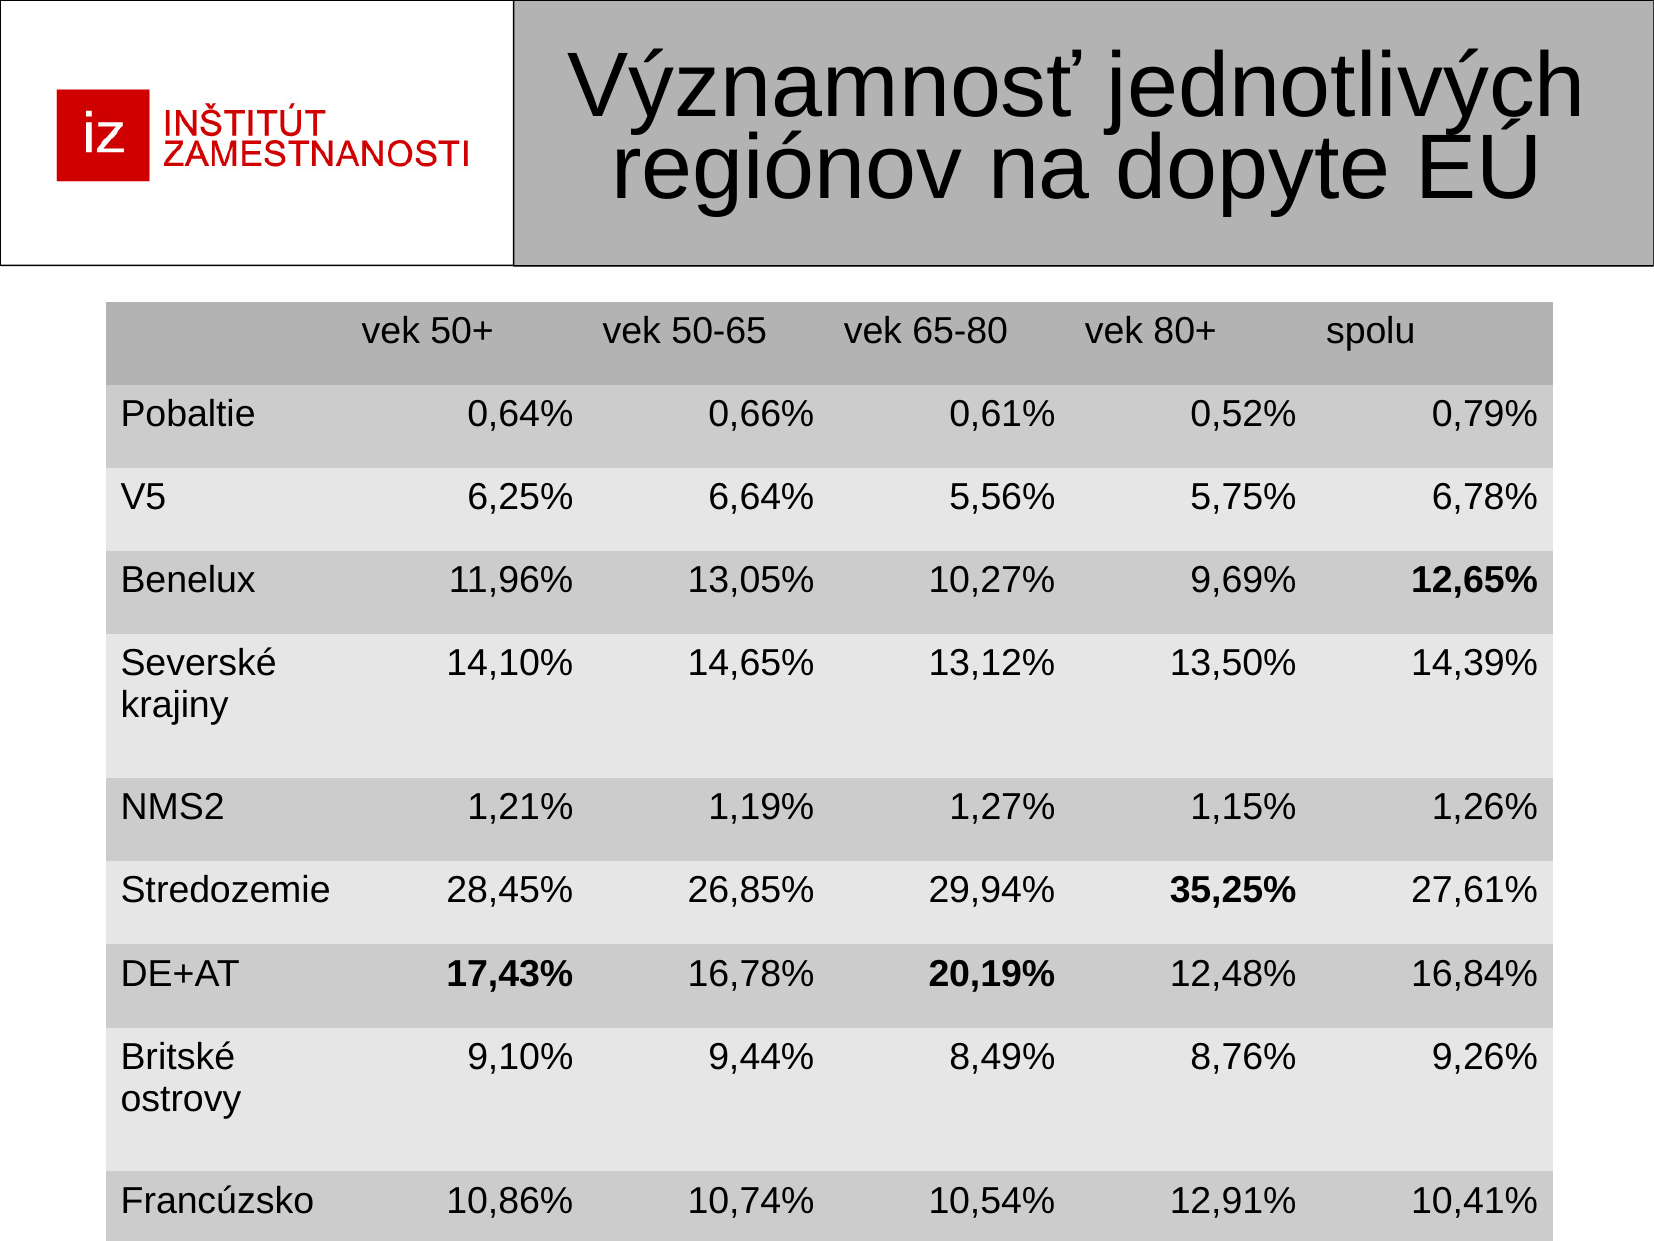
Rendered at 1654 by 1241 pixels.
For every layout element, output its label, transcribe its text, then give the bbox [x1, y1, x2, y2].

table_header [106, 302, 347, 385]
table_cell 9,69% [1070, 551, 1311, 634]
table_cell 27,61% [1311, 861, 1553, 944]
table_cell 9,10% [347, 1028, 588, 1171]
table_cell 0,64% [347, 385, 588, 468]
table_header vek 80+ [1070, 302, 1311, 385]
table_cell V5 [106, 468, 347, 551]
table_cell 6,64% [588, 468, 829, 551]
table_header vek 65-80 [829, 302, 1070, 385]
table_cell 12,48% [1070, 944, 1311, 1028]
table_cell NMS2 [106, 778, 347, 861]
table_cell 28,45% [347, 861, 588, 944]
table_cell Francúzsko [106, 1171, 347, 1241]
table_cell 13,50% [1070, 634, 1311, 778]
table_cell 26,85% [588, 861, 829, 944]
table_cell 12,91% [1070, 1171, 1311, 1241]
table_cell 1,21% [347, 778, 588, 861]
table_header vek 50+ [347, 302, 588, 385]
table_cell 14,65% [588, 634, 829, 778]
table_cell 5,56% [829, 468, 1070, 551]
table_cell 10,74% [588, 1171, 829, 1241]
table_cell 16,84% [1311, 944, 1553, 1028]
table_cell 10,41% [1311, 1171, 1553, 1241]
table_cell 8,76% [1070, 1028, 1311, 1171]
title Významnosť jednotlivých regiónov na dopyte EÚ [501, 29, 1654, 237]
table_cell 13,05% [588, 551, 829, 634]
table_cell 1,15% [1070, 778, 1311, 861]
table_cell 13,12% [829, 634, 1070, 778]
table_cell 10,86% [347, 1171, 588, 1241]
table_cell 20,19% [829, 944, 1070, 1028]
table_cell 10,27% [829, 551, 1070, 634]
table_cell 10,54% [829, 1171, 1070, 1241]
table_cell 0,66% [588, 385, 829, 468]
table_cell 16,78% [588, 944, 829, 1028]
table_cell 6,25% [347, 468, 588, 551]
table_cell DE+AT [106, 944, 347, 1028]
table_cell 14,10% [347, 634, 588, 778]
table_cell 17,43% [347, 944, 588, 1028]
table_cell Stredozemie [106, 861, 347, 944]
table_cell Britské ostrovy [106, 1028, 347, 1171]
table_cell Pobaltie [106, 385, 347, 468]
picture [5, 8, 512, 257]
table_cell Benelux [106, 551, 347, 634]
table_cell 0,79% [1311, 385, 1553, 468]
table_cell 0,52% [1070, 385, 1311, 468]
table_cell 1,26% [1311, 778, 1553, 861]
table_cell Severské krajiny [106, 634, 347, 778]
table_cell 1,19% [588, 778, 829, 861]
table_header vek 50-65 [588, 302, 829, 385]
table_header spolu [1311, 302, 1553, 385]
table_cell 6,78% [1311, 468, 1553, 551]
table_cell 0,61% [829, 385, 1070, 468]
table_cell 11,96% [347, 551, 588, 634]
table_cell 12,65% [1311, 551, 1553, 634]
table_cell 8,49% [829, 1028, 1070, 1171]
table_cell 9,44% [588, 1028, 829, 1171]
table_cell 29,94% [829, 861, 1070, 944]
table_cell 14,39% [1311, 634, 1553, 778]
table_cell 9,26% [1311, 1028, 1553, 1171]
table_cell 1,27% [829, 778, 1070, 861]
table_cell 5,75% [1070, 468, 1311, 551]
table_cell 35,25% [1070, 861, 1311, 944]
